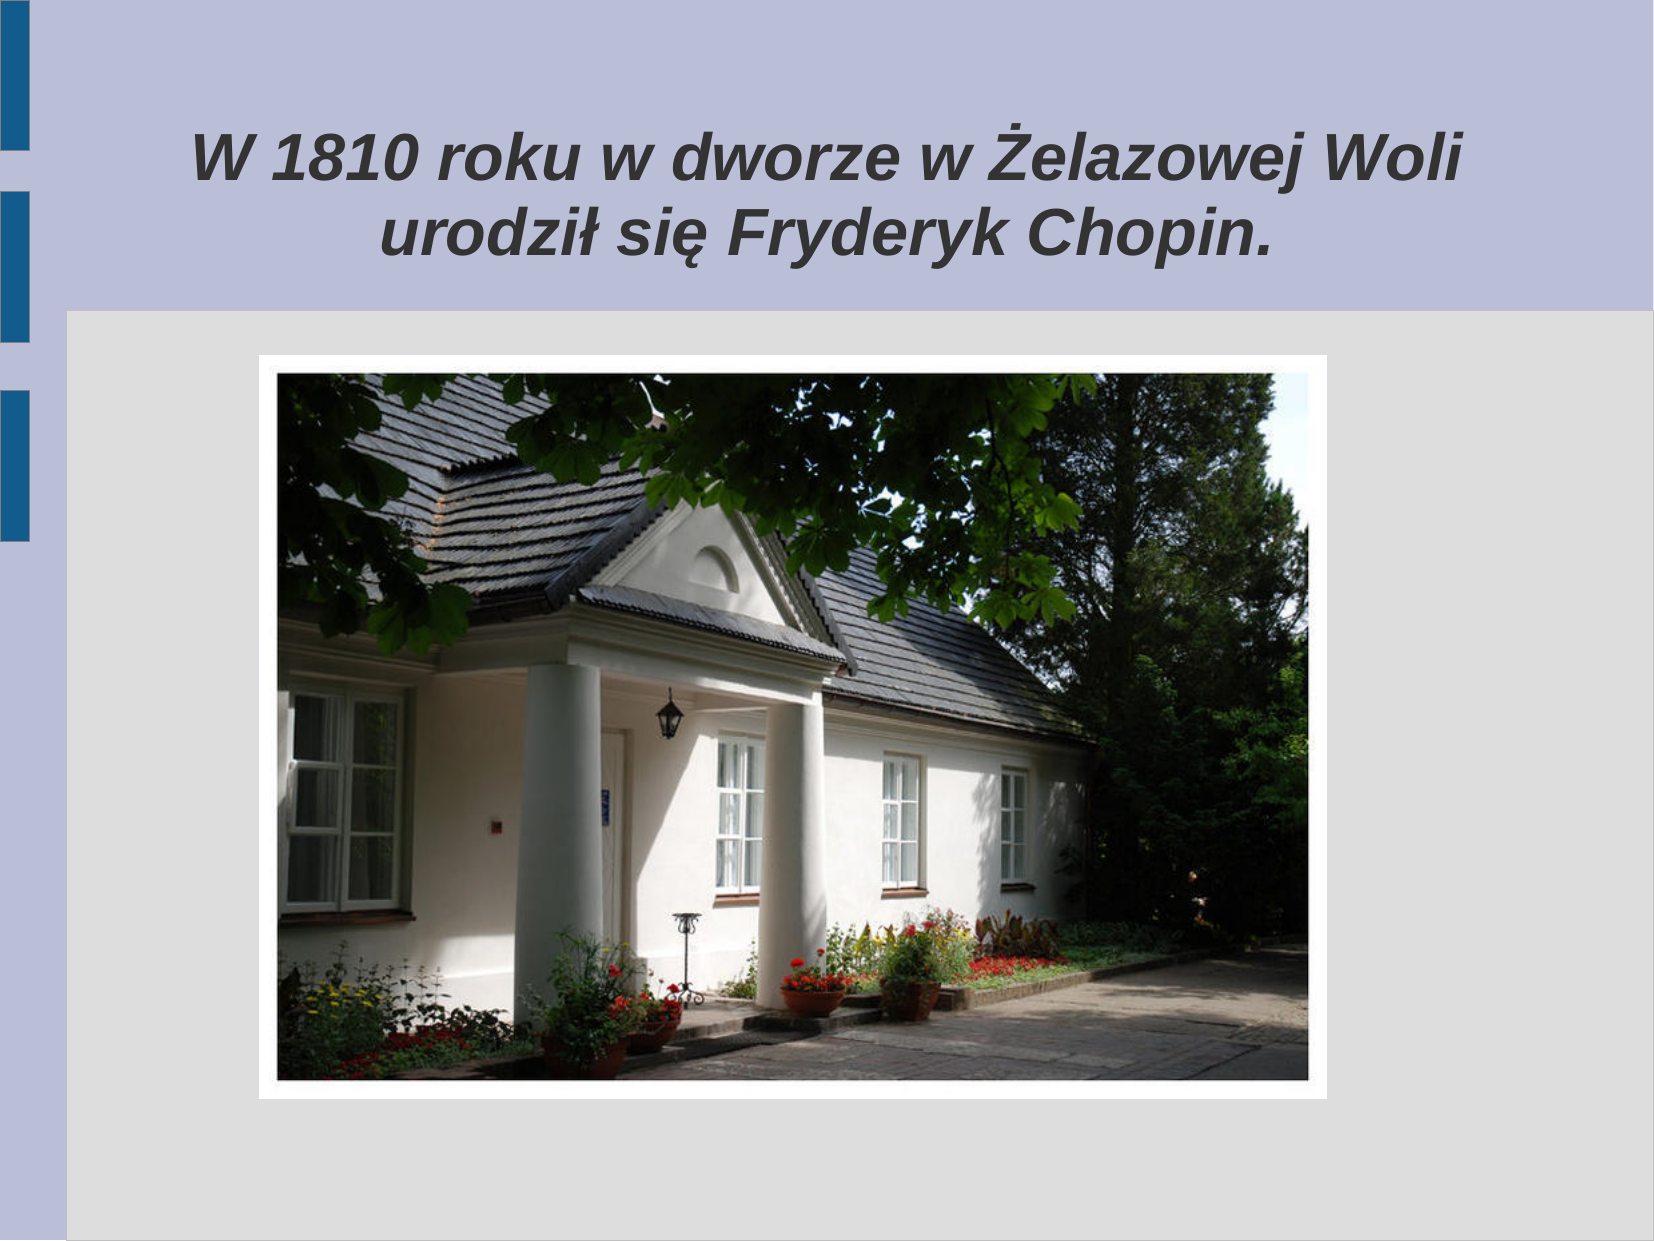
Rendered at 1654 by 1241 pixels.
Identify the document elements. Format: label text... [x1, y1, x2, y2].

picture [259, 355, 1327, 1099]
title W 1810 roku w dworze w Żelazowej Woli urodził się Fryderyk Chopin. [121, 91, 1534, 299]
